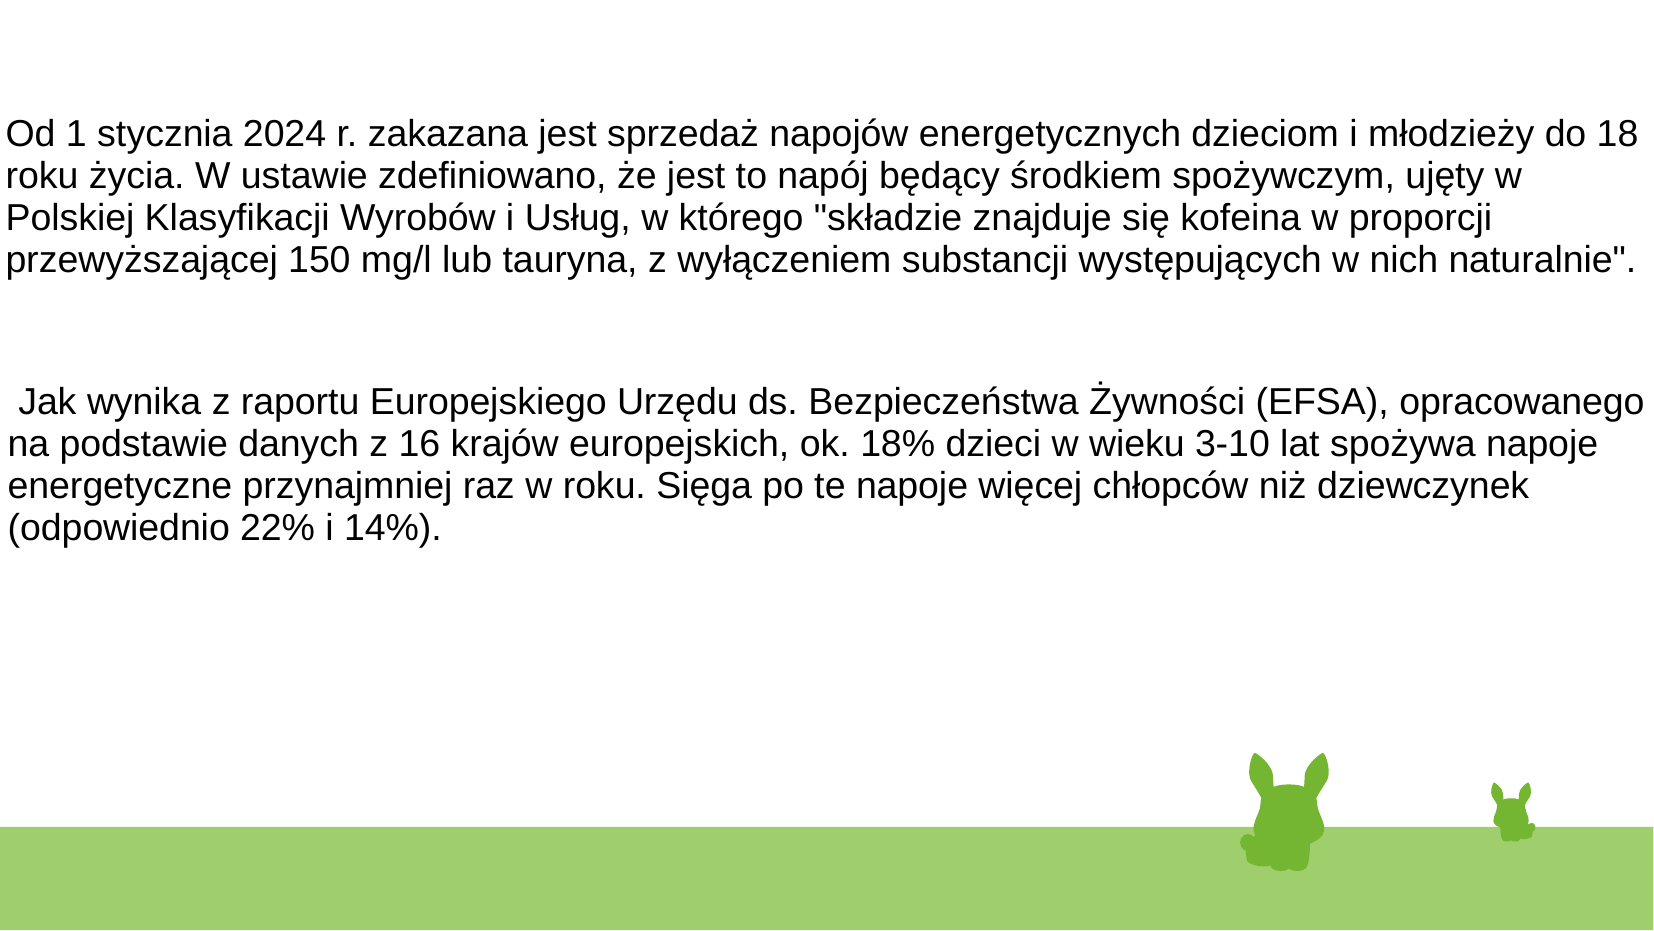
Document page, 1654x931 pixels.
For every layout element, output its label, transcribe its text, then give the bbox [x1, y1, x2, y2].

text_box Jak wynika z raportu Europejskiego Urzędu ds. Bezpieczeństwa Żywności (EFSA), opracowanego na podstawie danych z 16 krajów europejskich, ok. 18% dzieci w wieku 3-10 lat spożywa napoje energetyczne przynajmniej raz w roku. Sięga po te napoje więcej chłopców niż dziewczynek (odpowiednio 22% i 14%). [0, 373, 1654, 556]
text_box Od 1 stycznia 2024 r. zakazana jest sprzedaż napojów energetycznych dzieciom i młodzieży do 18 roku życia. W ustawie zdefiniowano, że jest to napój będący środkiem spożywczym, ujęty w Polskiej Klasyfikacji Wyrobów i Usług, w którego "składzie znajduje się kofeina w proporcji przewyższającej 150 mg/l lub tauryna, z wyłączeniem substancji występujących w nich naturalnie". [0, 104, 1654, 373]
